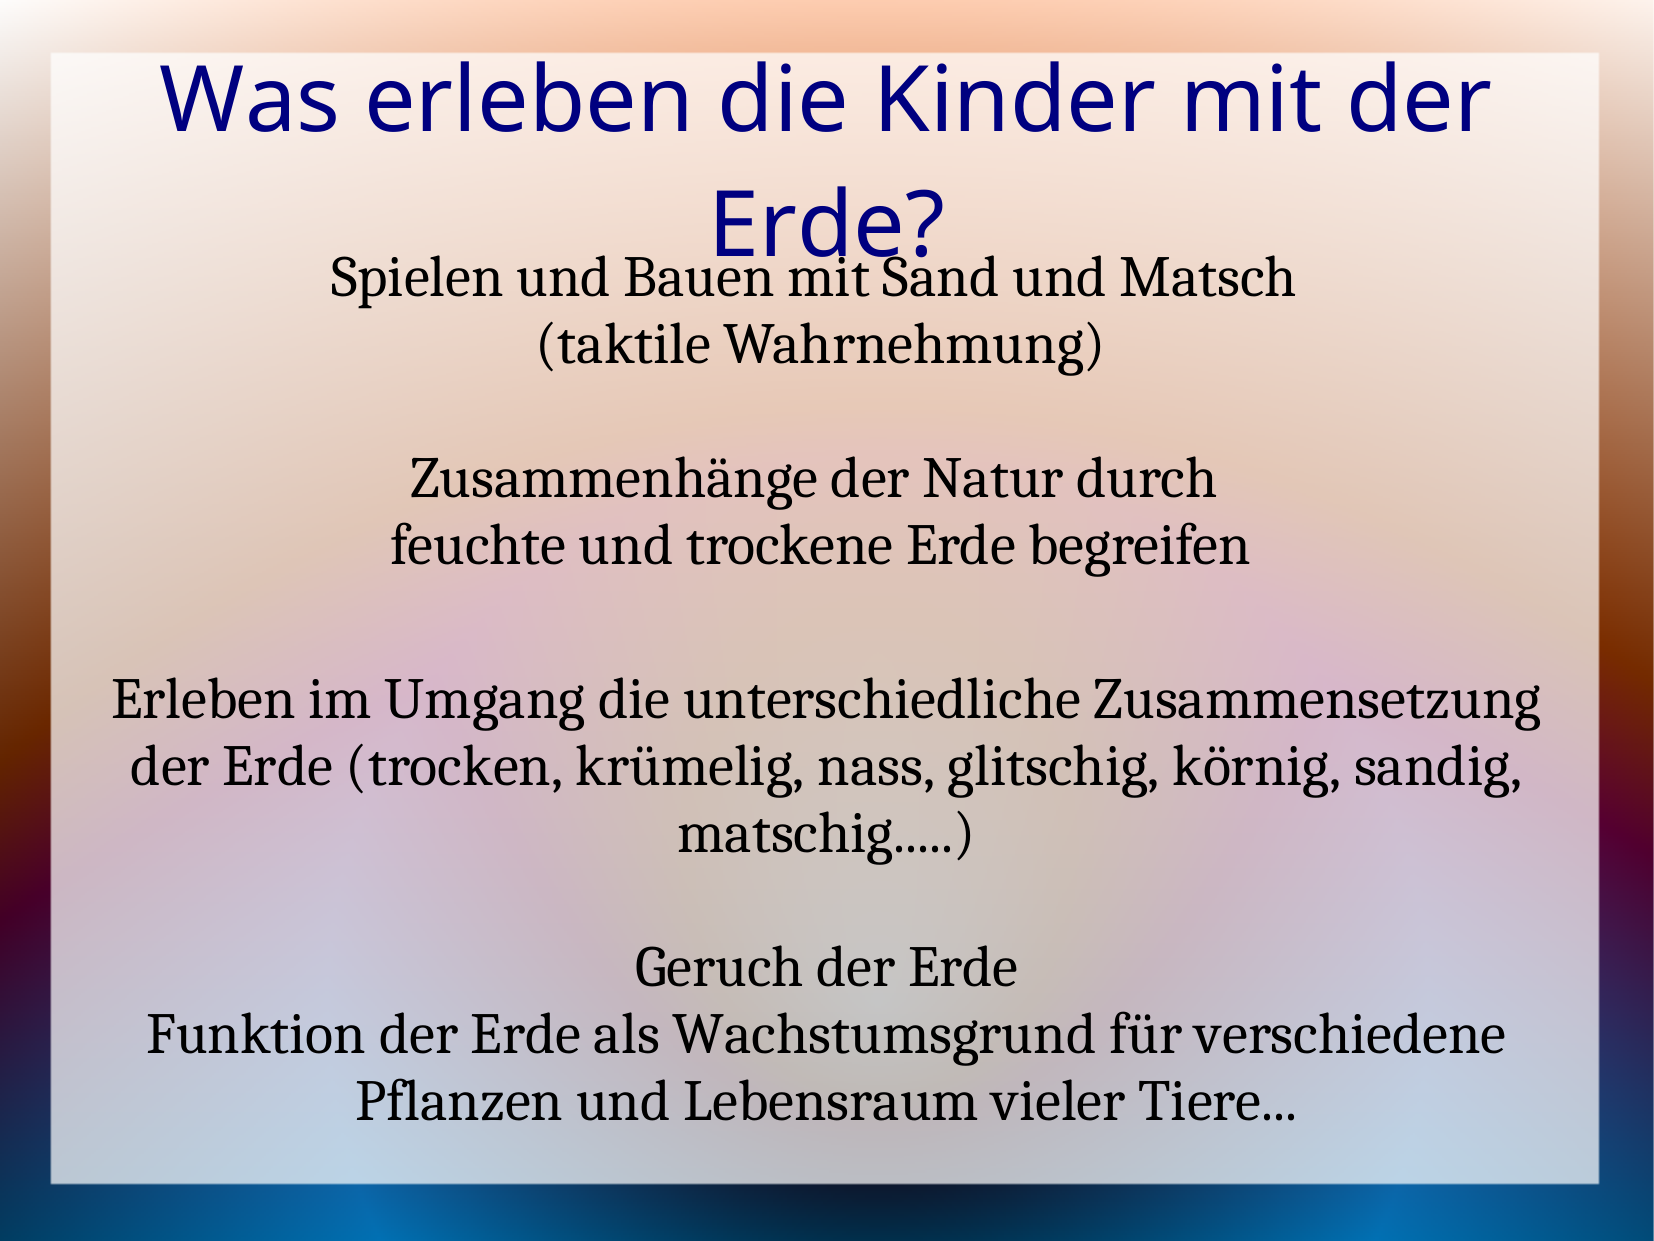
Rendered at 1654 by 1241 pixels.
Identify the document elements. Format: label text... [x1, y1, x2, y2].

title Was erleben die Kinder mit der Erde? [82, 55, 1571, 236]
text_box Spielen und Bauen mit Sand und Matsch (taktile Wahrnehmung) Zusammenhänge der Natur durch feuchte und trockene Erde begreifen [35, 236, 1607, 593]
picture [0, 0, 1654, 1241]
subtitle Erleben im Umgang die unterschiedliche Zusammensetzung der Erde (trocken, krümelig, nass, glitschig, körnig, sandig, matschig.....) Geruch der Erde Funktion der Erde als Wachstumsgrund für verschiedene Pflanzen und Lebensraum vieler Tiere... [82, 593, 1571, 1141]
